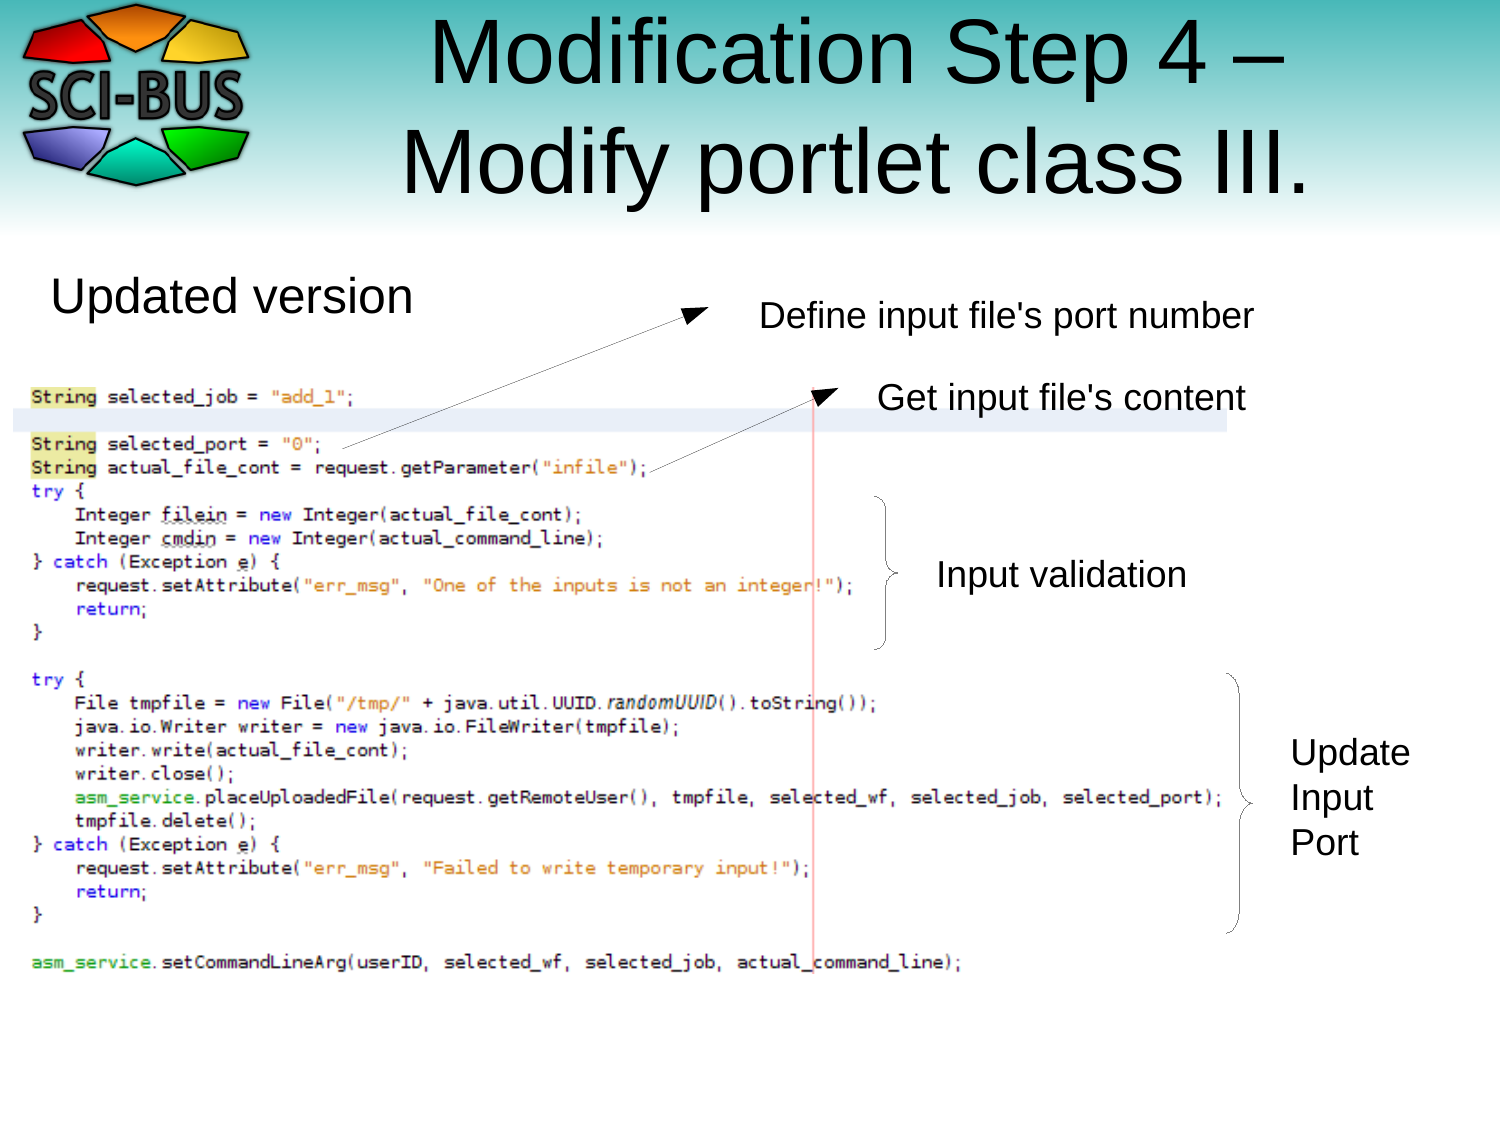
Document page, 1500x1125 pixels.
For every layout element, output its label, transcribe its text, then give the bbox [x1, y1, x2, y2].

text_box Input validation [921, 542, 1264, 603]
text_box Updated version [35, 255, 910, 331]
text_box Define input file's port number [744, 283, 1270, 344]
title Modification Step 4 – Modify portlet class III. [289, 0, 1425, 220]
picture [17, 0, 254, 192]
text_box Get input file's content [862, 365, 1262, 426]
picture [13, 387, 1227, 974]
text_box Update Input Port [1275, 720, 1500, 871]
